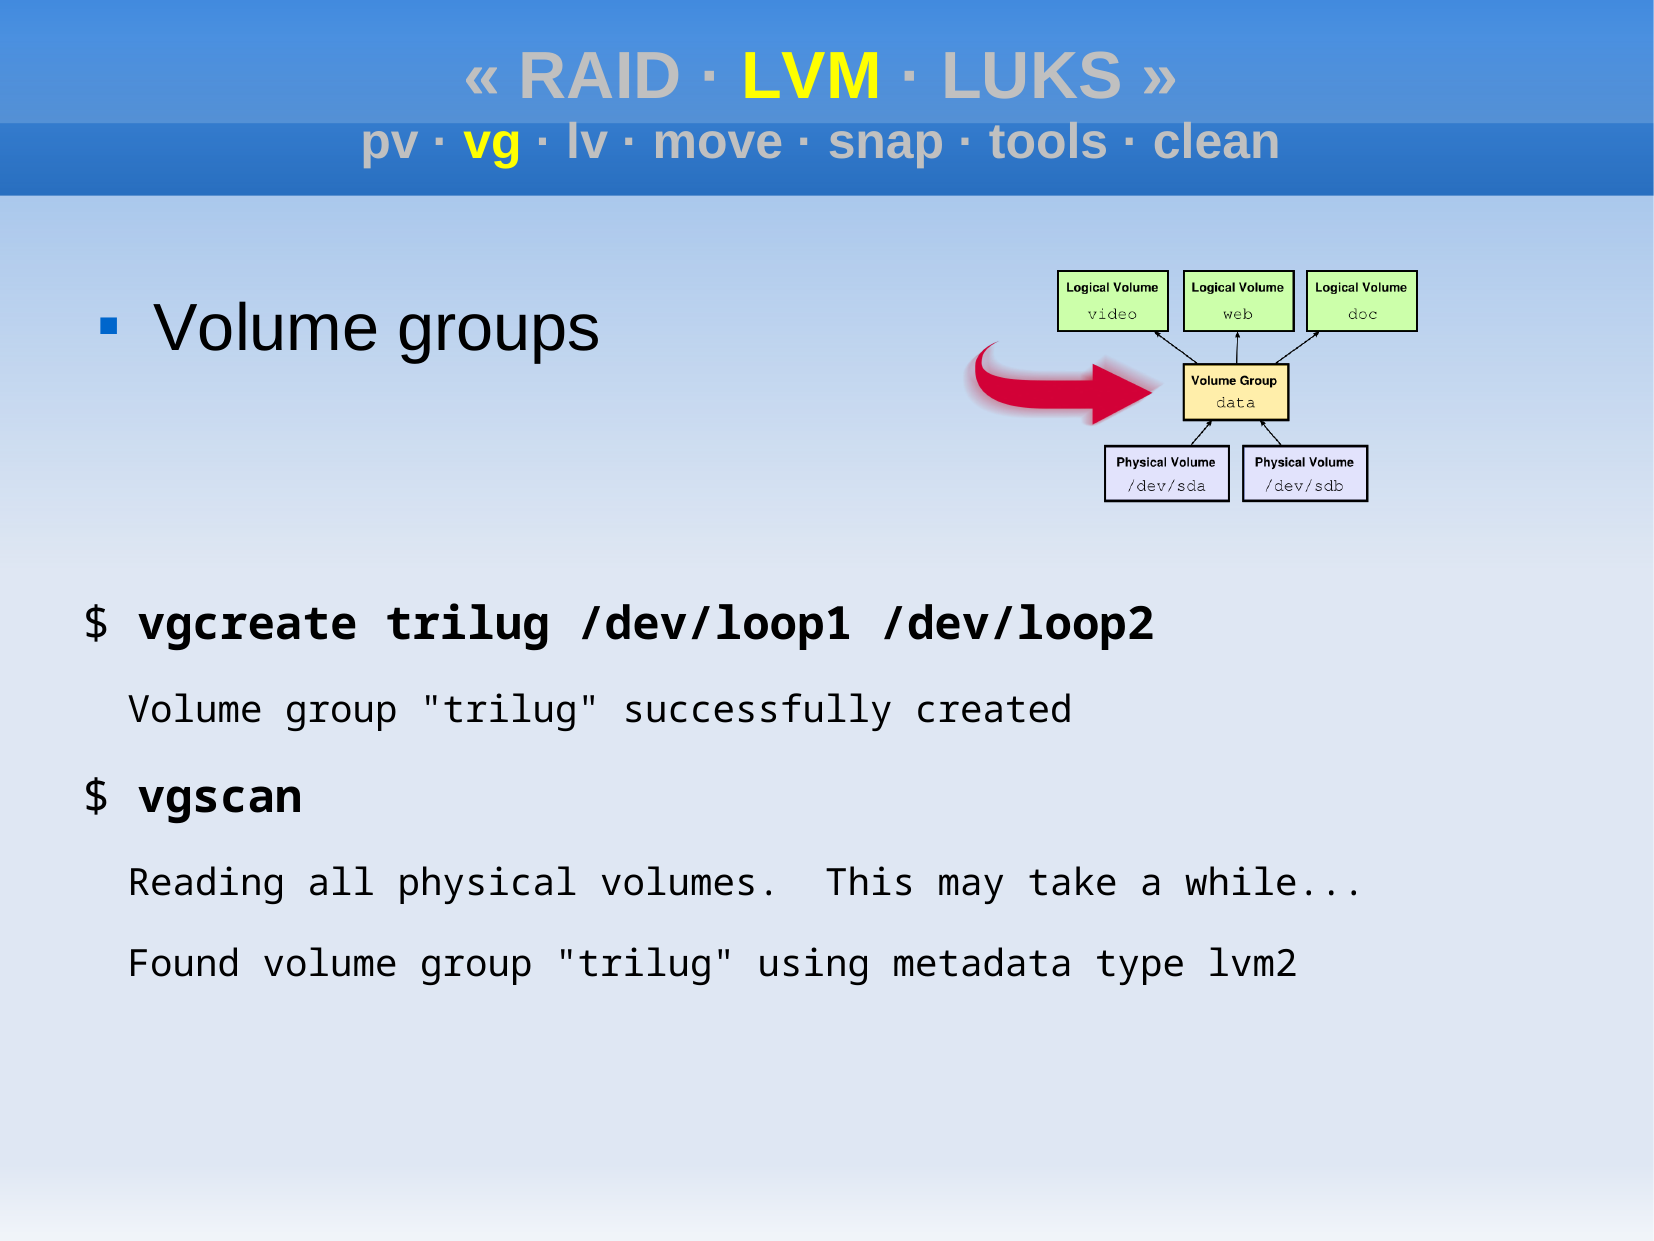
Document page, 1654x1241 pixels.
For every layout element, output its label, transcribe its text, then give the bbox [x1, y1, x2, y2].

picture [0, 0, 1654, 1241]
title « RAID · LVM · LUKS » pv · vg · lv · move · snap · tools · clean [76, 0, 1565, 208]
list Volume groups $ vgcreate trilug /dev/loop1 /dev/loop2 Volume group "trilug" successfully created $ vgscan Reading all physical volumes. This may take a while... Found volume group "trilug" using metadata type lvm2 [82, 290, 1571, 1109]
